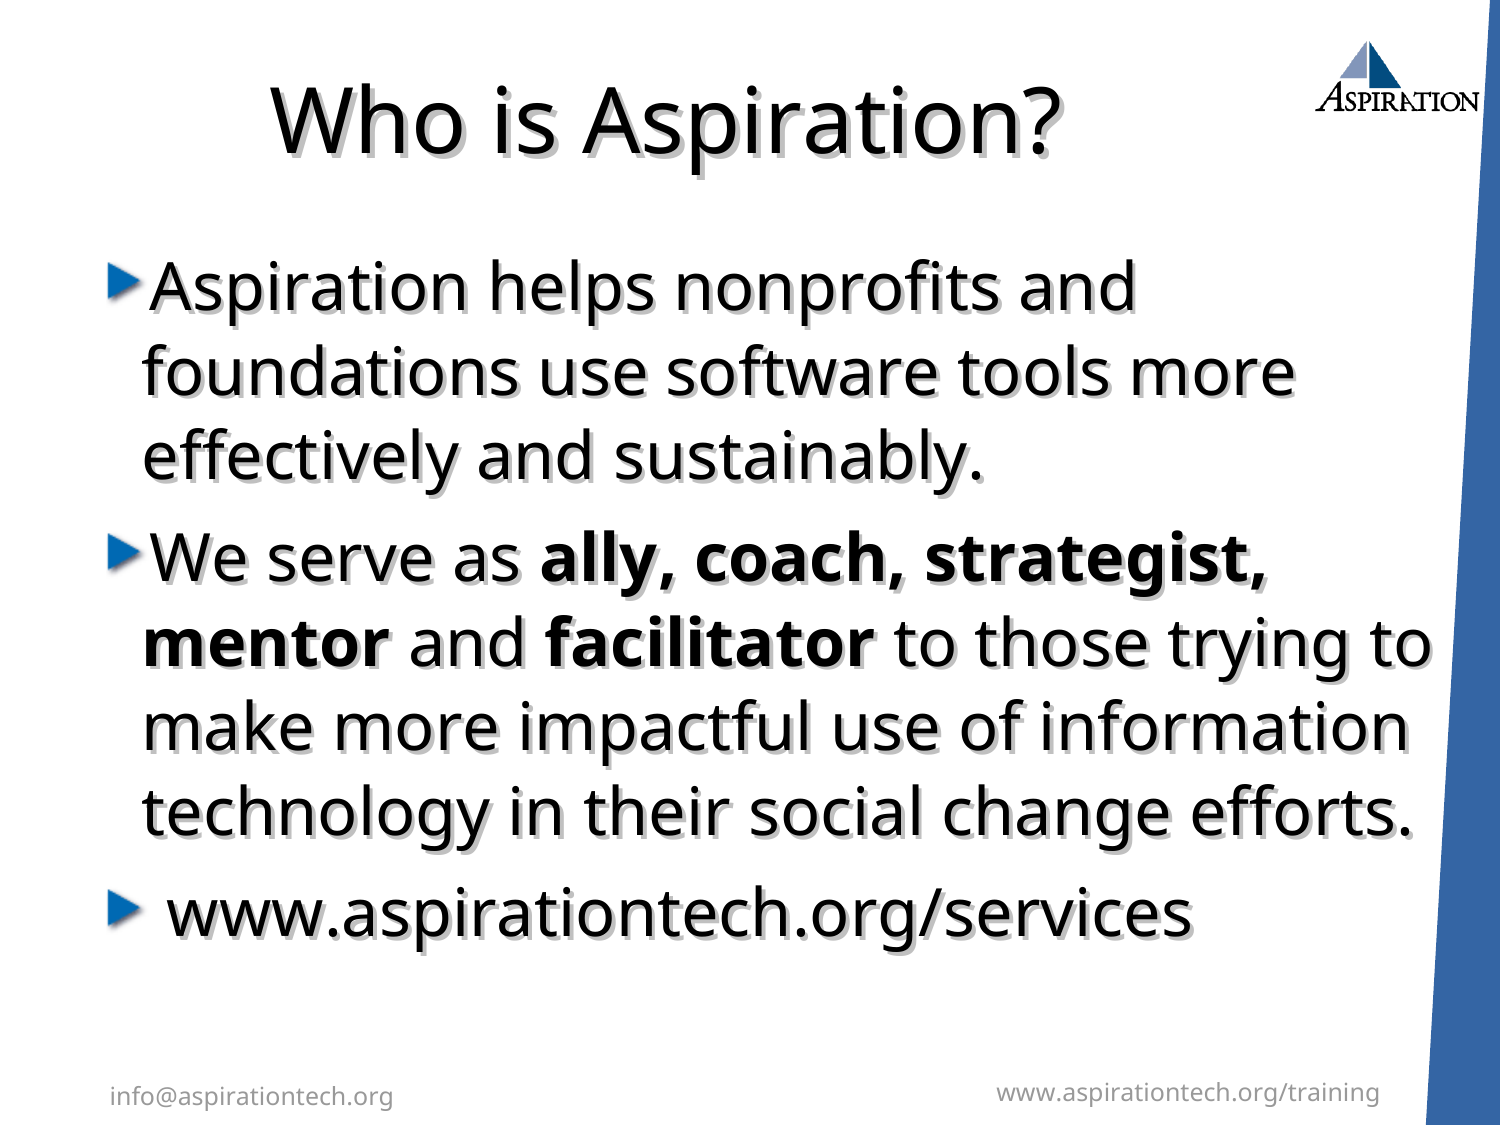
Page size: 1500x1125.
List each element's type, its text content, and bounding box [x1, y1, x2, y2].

picture [1315, 41, 1480, 120]
title Who is Aspiration? [49, 19, 1284, 206]
list Aspiration helps nonprofits and foundations use software tools more effectively and sustainably. We serve as ally, coach, strategist, mentor and facilitator to those trying to make more impactful use of information technology in their social change efforts. www.aspirationtech.org/services [49, 238, 1447, 951]
